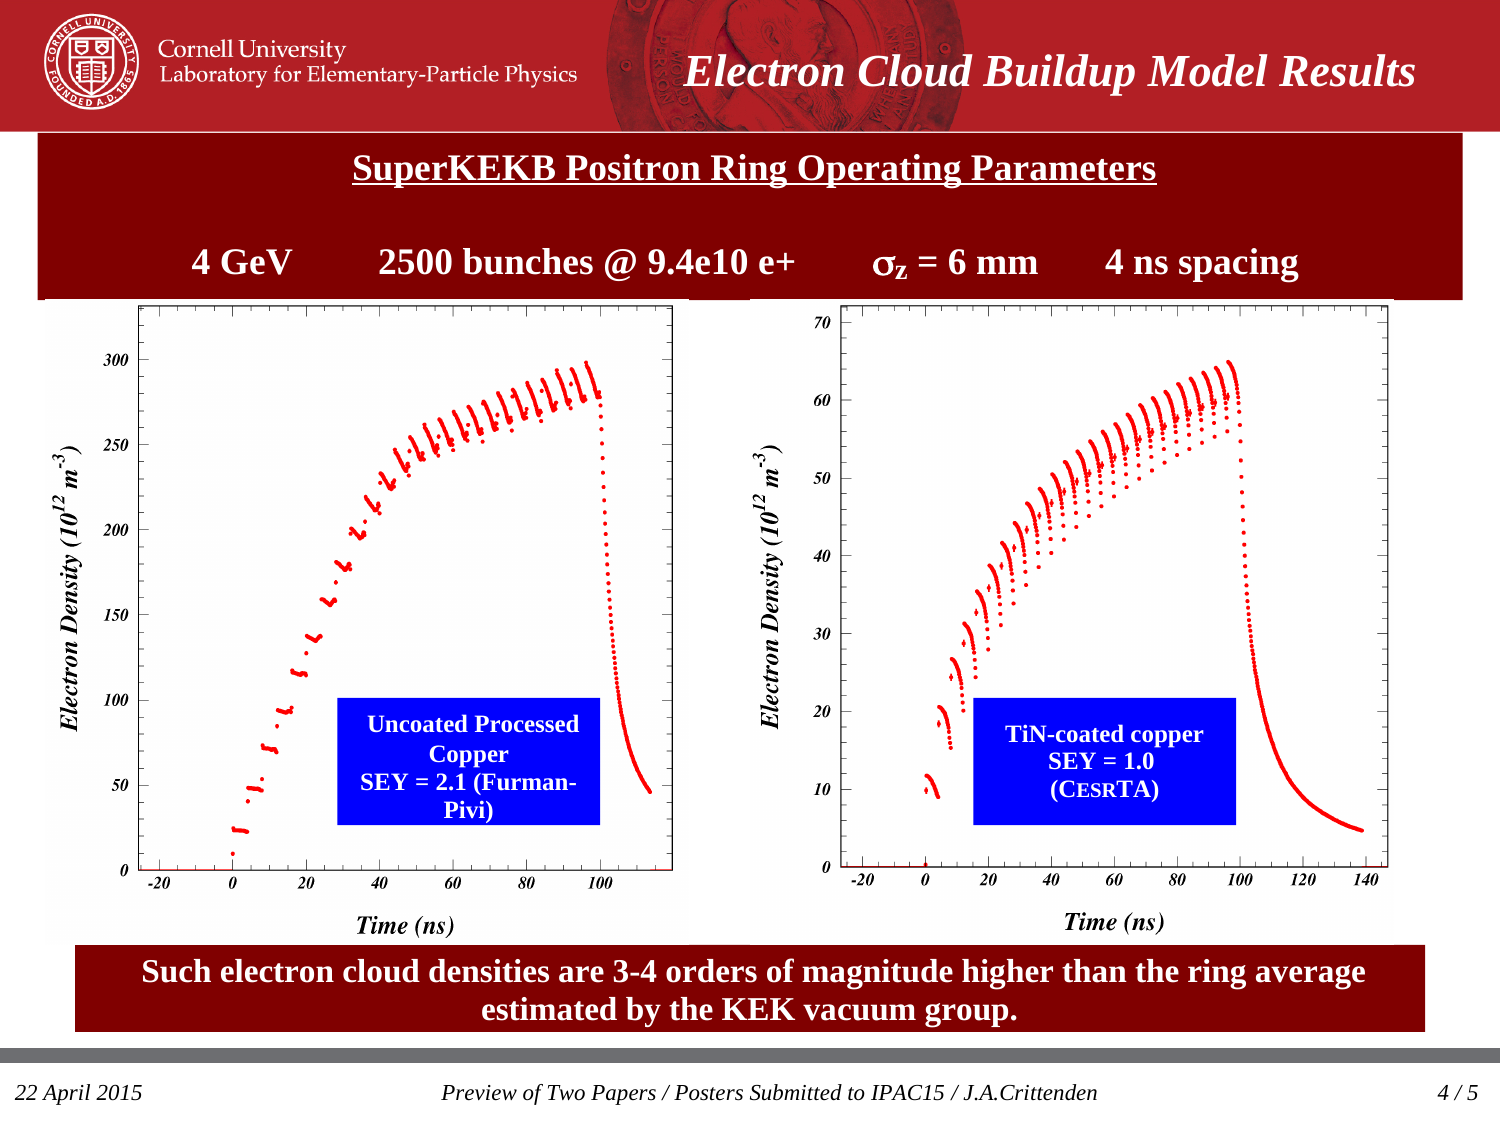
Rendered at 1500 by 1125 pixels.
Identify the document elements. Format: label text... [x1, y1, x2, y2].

picture [750, 299, 1394, 946]
picture [45, 299, 689, 946]
title Electron Cloud Buildup Model Results [600, 7, 1500, 136]
text_box TiN-coated copper SEY = 1.0 (CESRTA) [973, 697, 1237, 826]
picture [0, 0, 1500, 132]
text_box Uncoated Processed Copper SEY = 2.1 (Furman-Pivi) [337, 697, 601, 826]
text_box SuperKEKB Positron Ring Operating Parameters 4 GeV 2500 bunches @ 9.4e10 e+ sz = 6 mm 4 ns spacing [37, 132, 1463, 301]
text_box Such electron cloud densities are 3-4 orders of magnitude higher than the ring average estimated by the KEK vacuum group. [75, 944, 1426, 1032]
